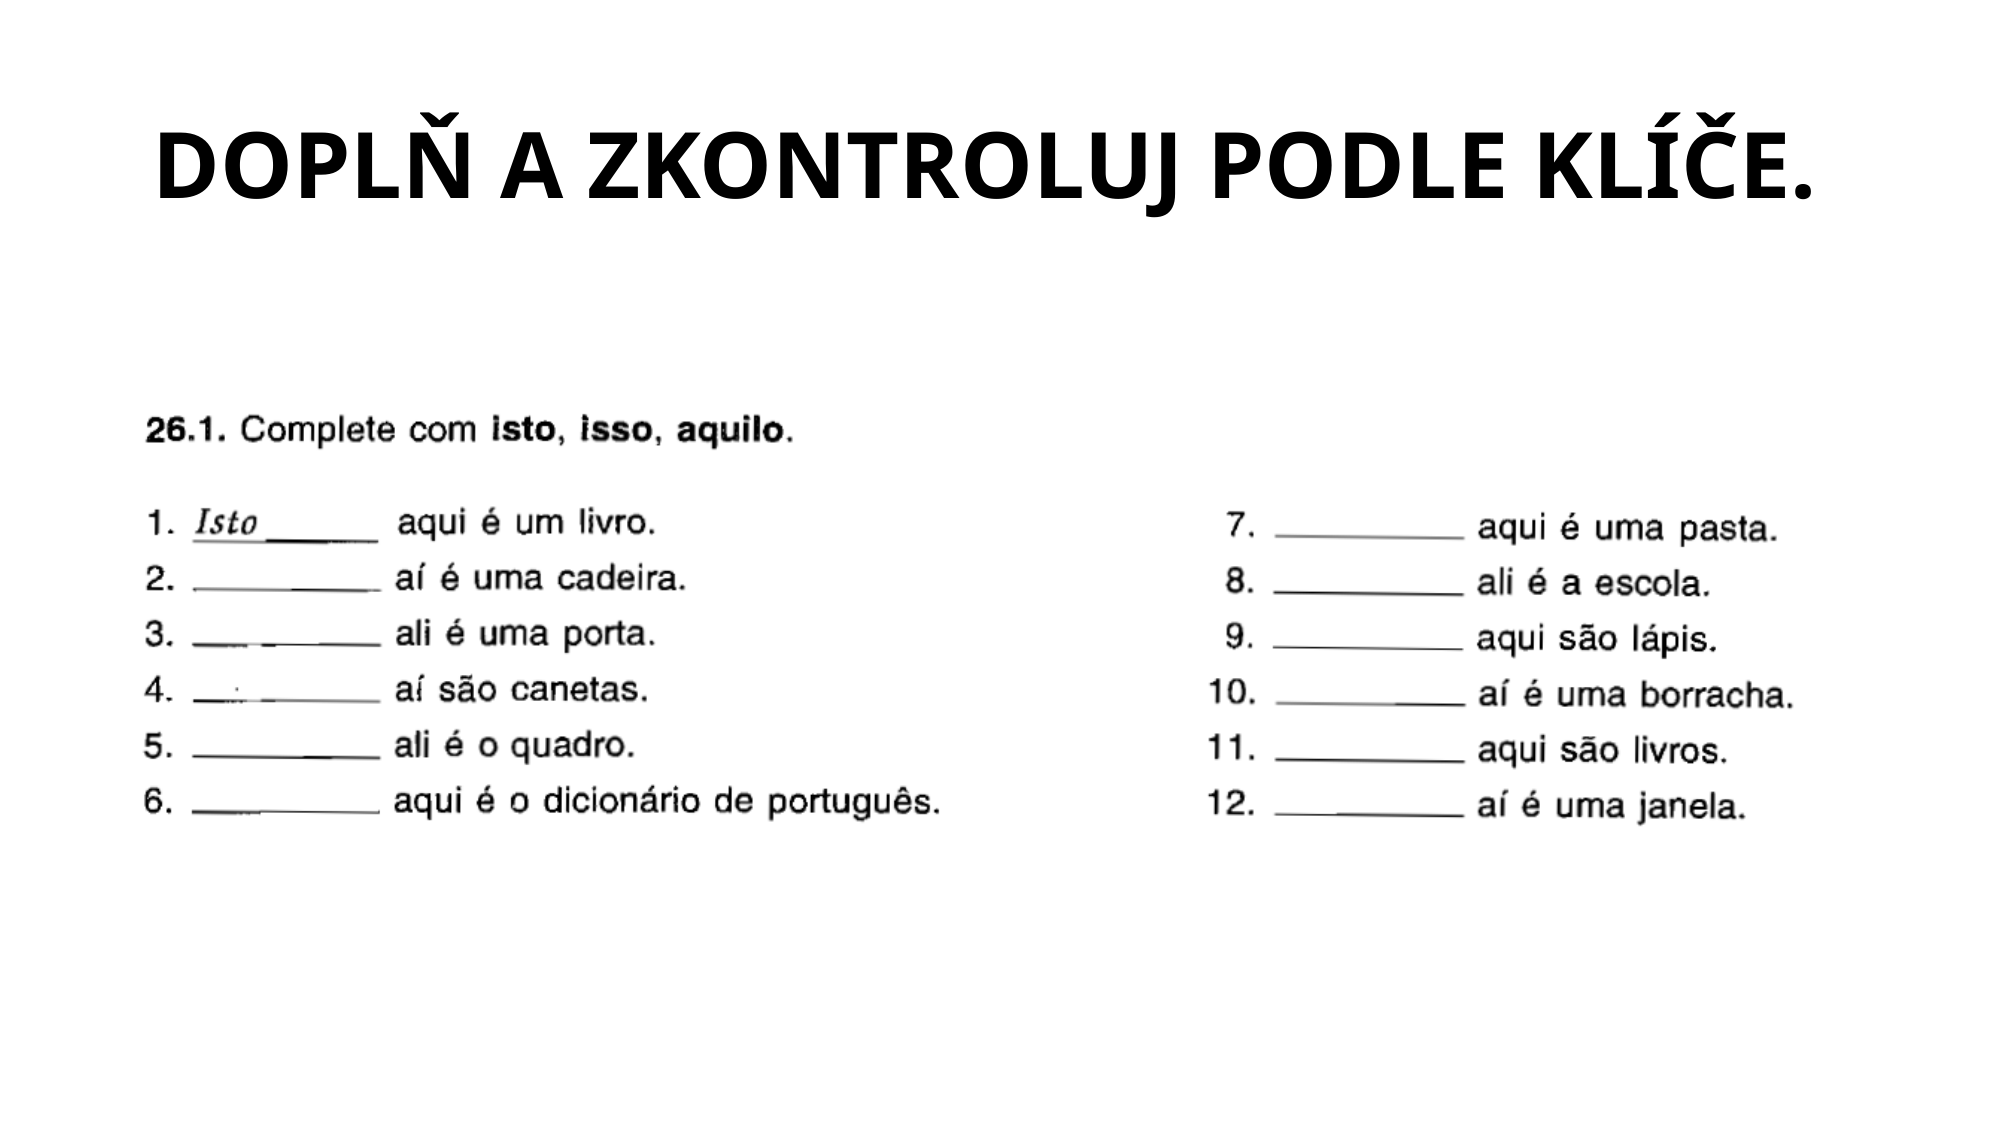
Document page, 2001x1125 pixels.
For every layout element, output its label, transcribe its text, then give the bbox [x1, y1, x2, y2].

title DOPLŇ A ZKONTROLUJ PODLE KLÍČE. [137, 59, 1863, 278]
picture [137, 383, 1867, 879]
